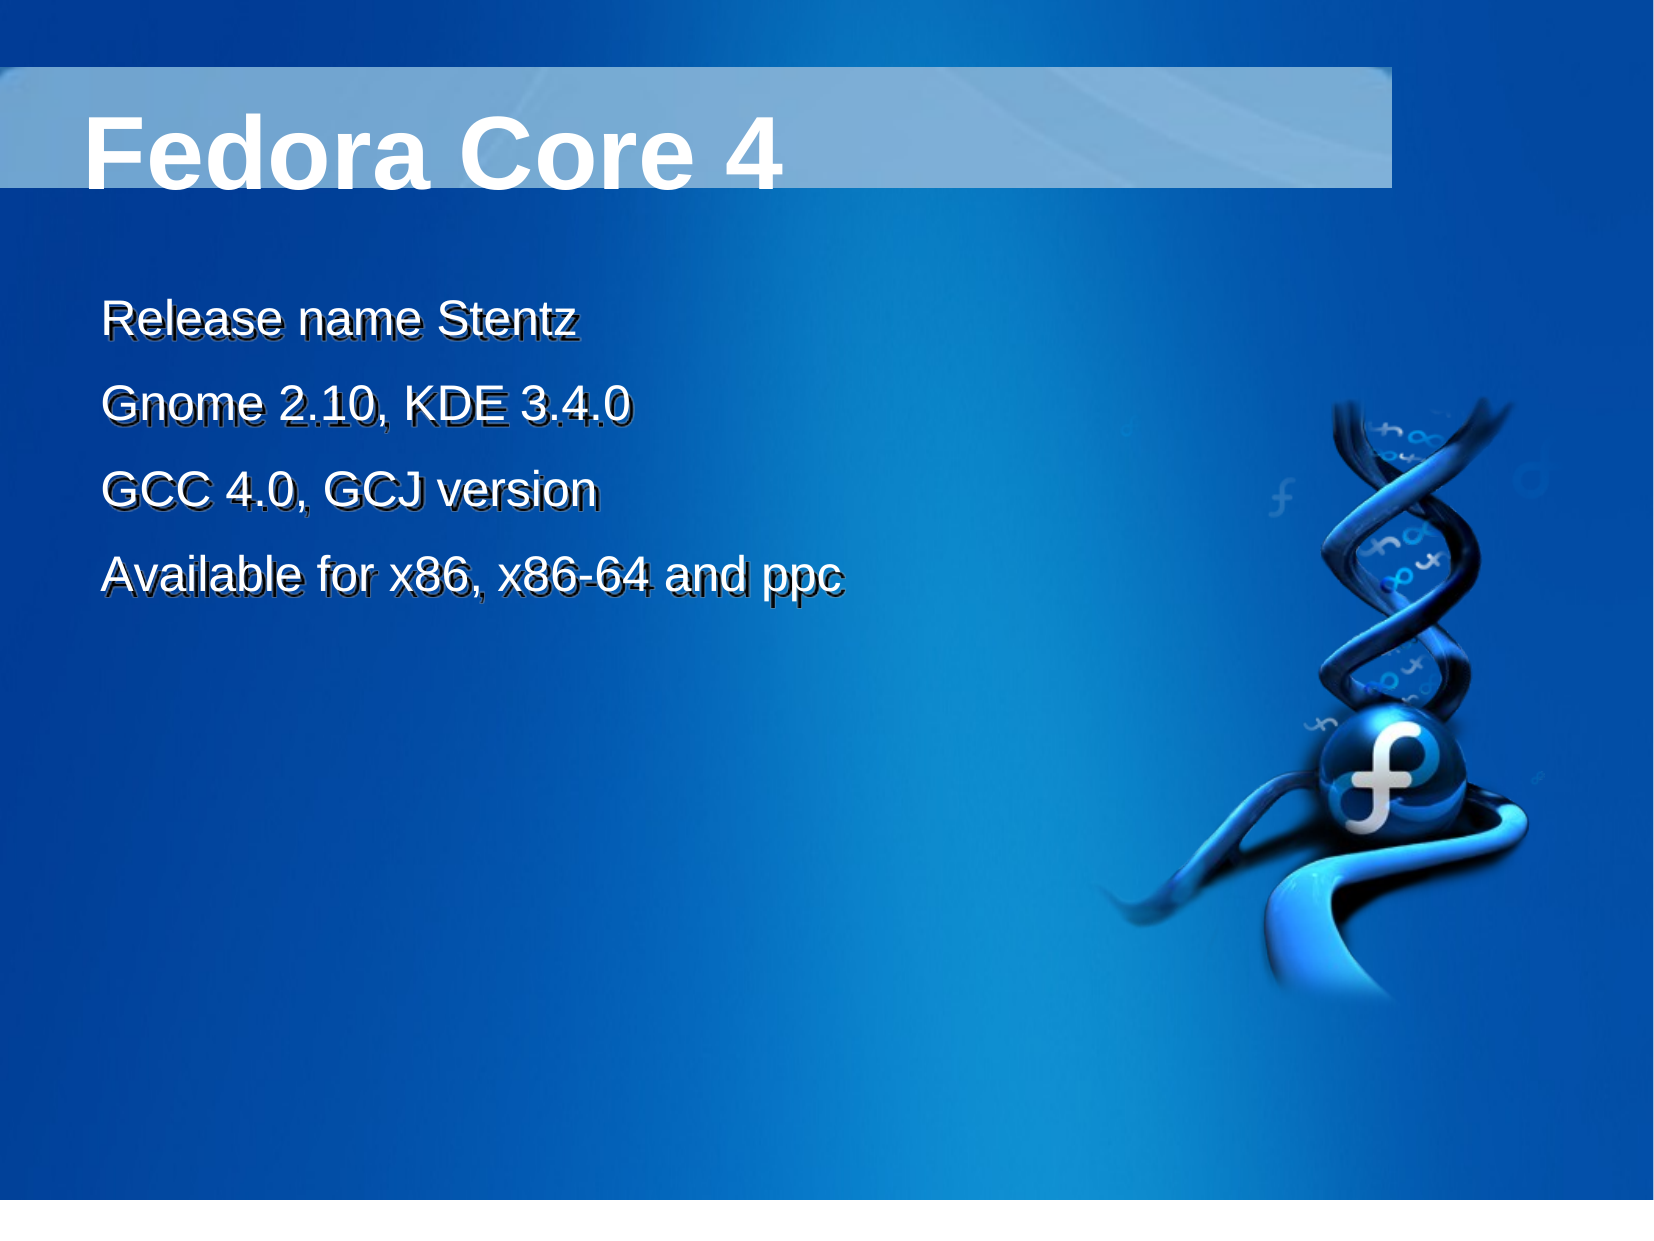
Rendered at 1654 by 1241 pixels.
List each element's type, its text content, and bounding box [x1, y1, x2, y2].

picture [0, 0, 1654, 1200]
title Fedora Core 4 [82, 49, 1571, 257]
list Release name Stentz Gnome 2.10, KDE 3.4.0 GCC 4.0, GCJ version Available for x86, x86-64 and ppc [82, 290, 1571, 1109]
